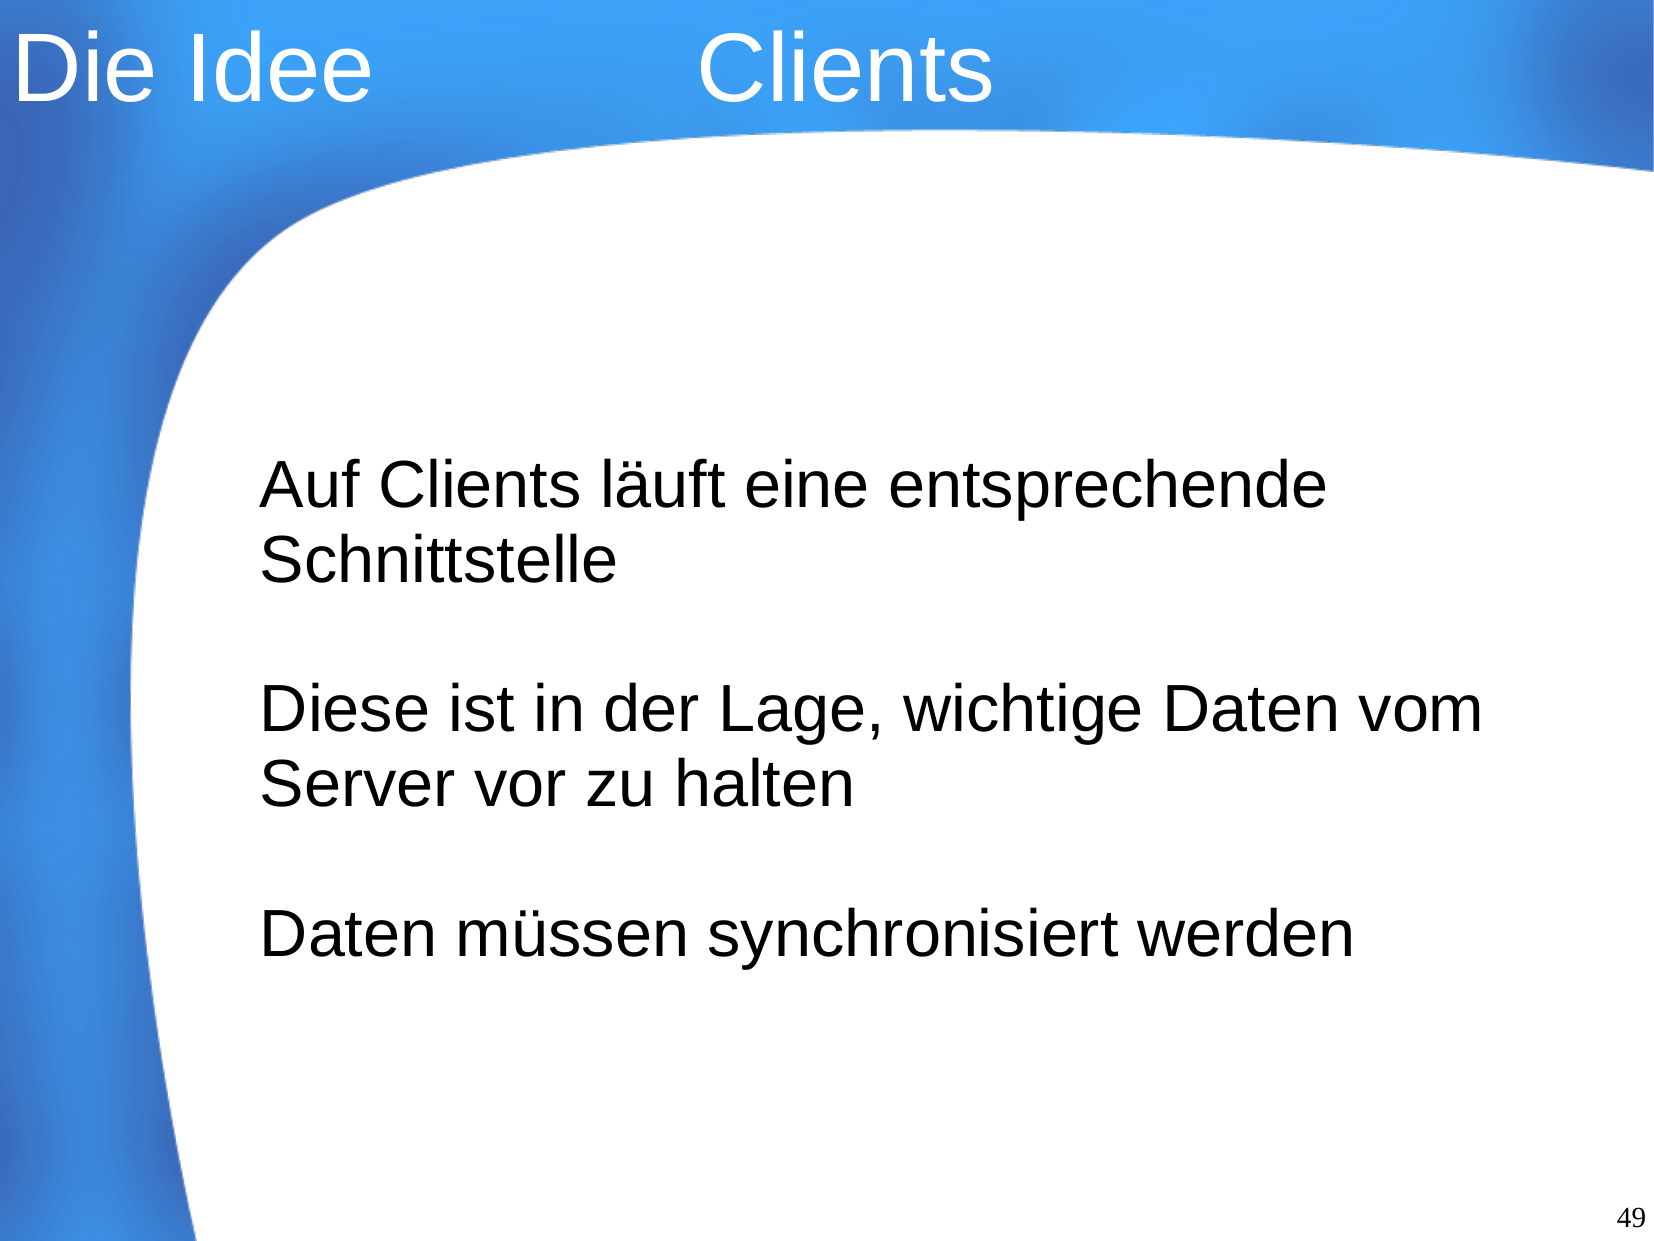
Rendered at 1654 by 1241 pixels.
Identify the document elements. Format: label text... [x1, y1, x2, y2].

subtitle Auf Clients läuft eine entsprechende Schnittstelle Diese ist in der Lage, wichtige Daten vom Server vor zu halten Daten müssen synchronisiert werden [259, 248, 1560, 1170]
title Clients [697, 13, 1619, 123]
picture [0, 0, 1654, 1241]
title Die Idee [11, 13, 697, 123]
